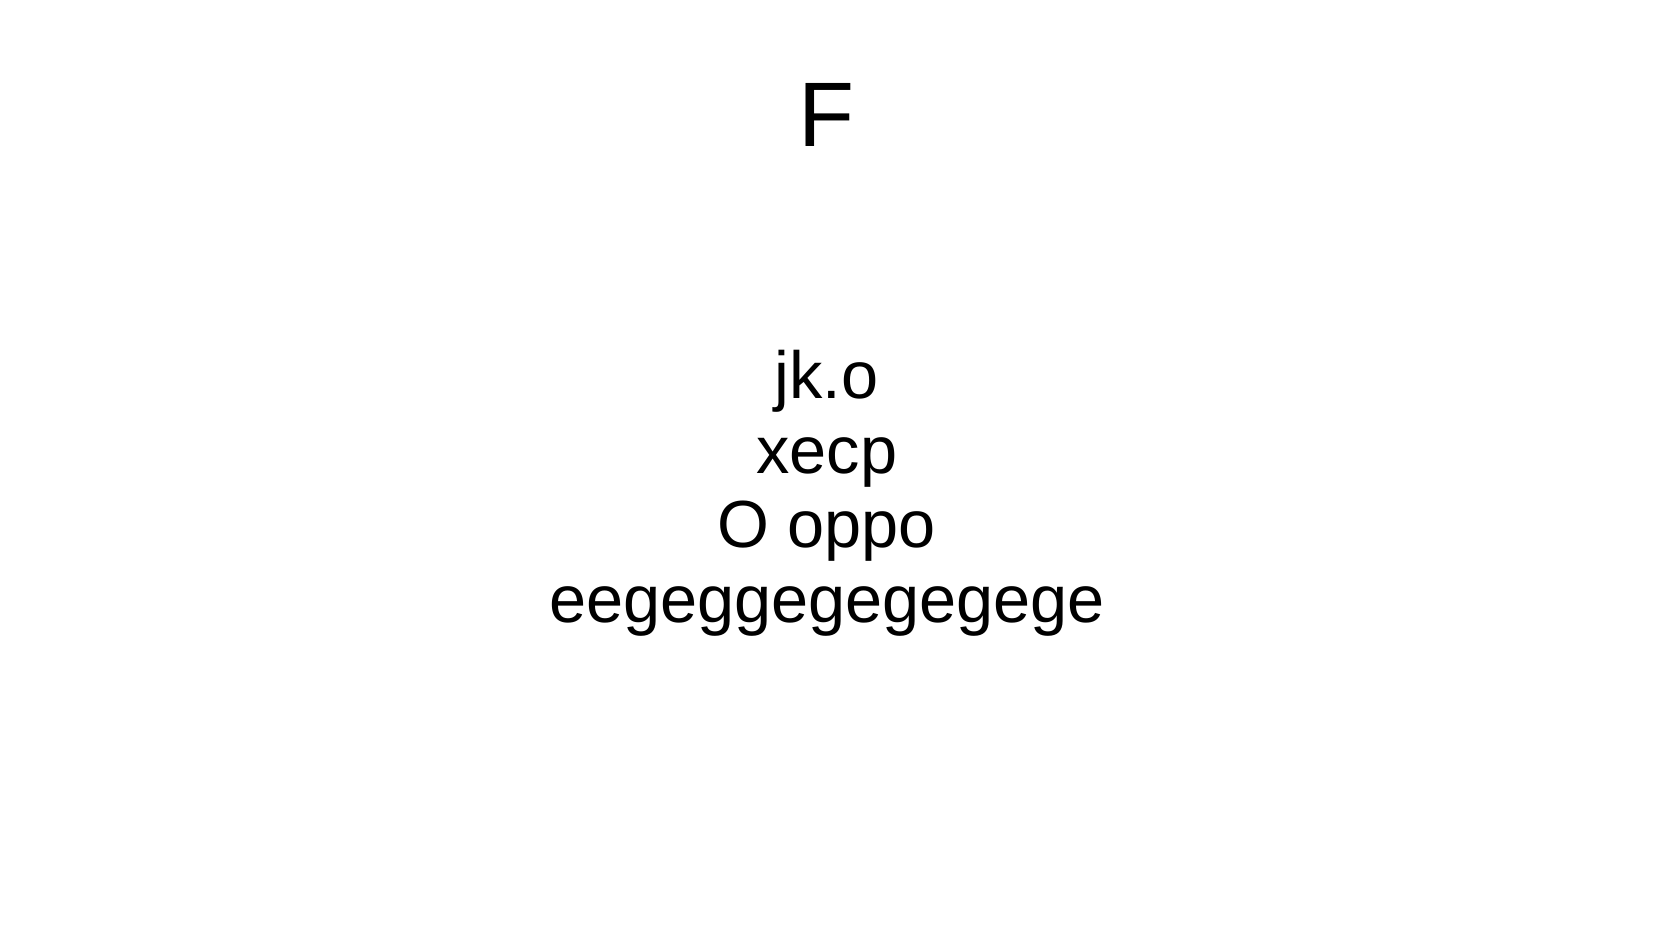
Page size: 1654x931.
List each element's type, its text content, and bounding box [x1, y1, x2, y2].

subtitle jk.o xecp O oppo eegeggegegegege [82, 217, 1571, 758]
title F [82, 37, 1571, 193]
